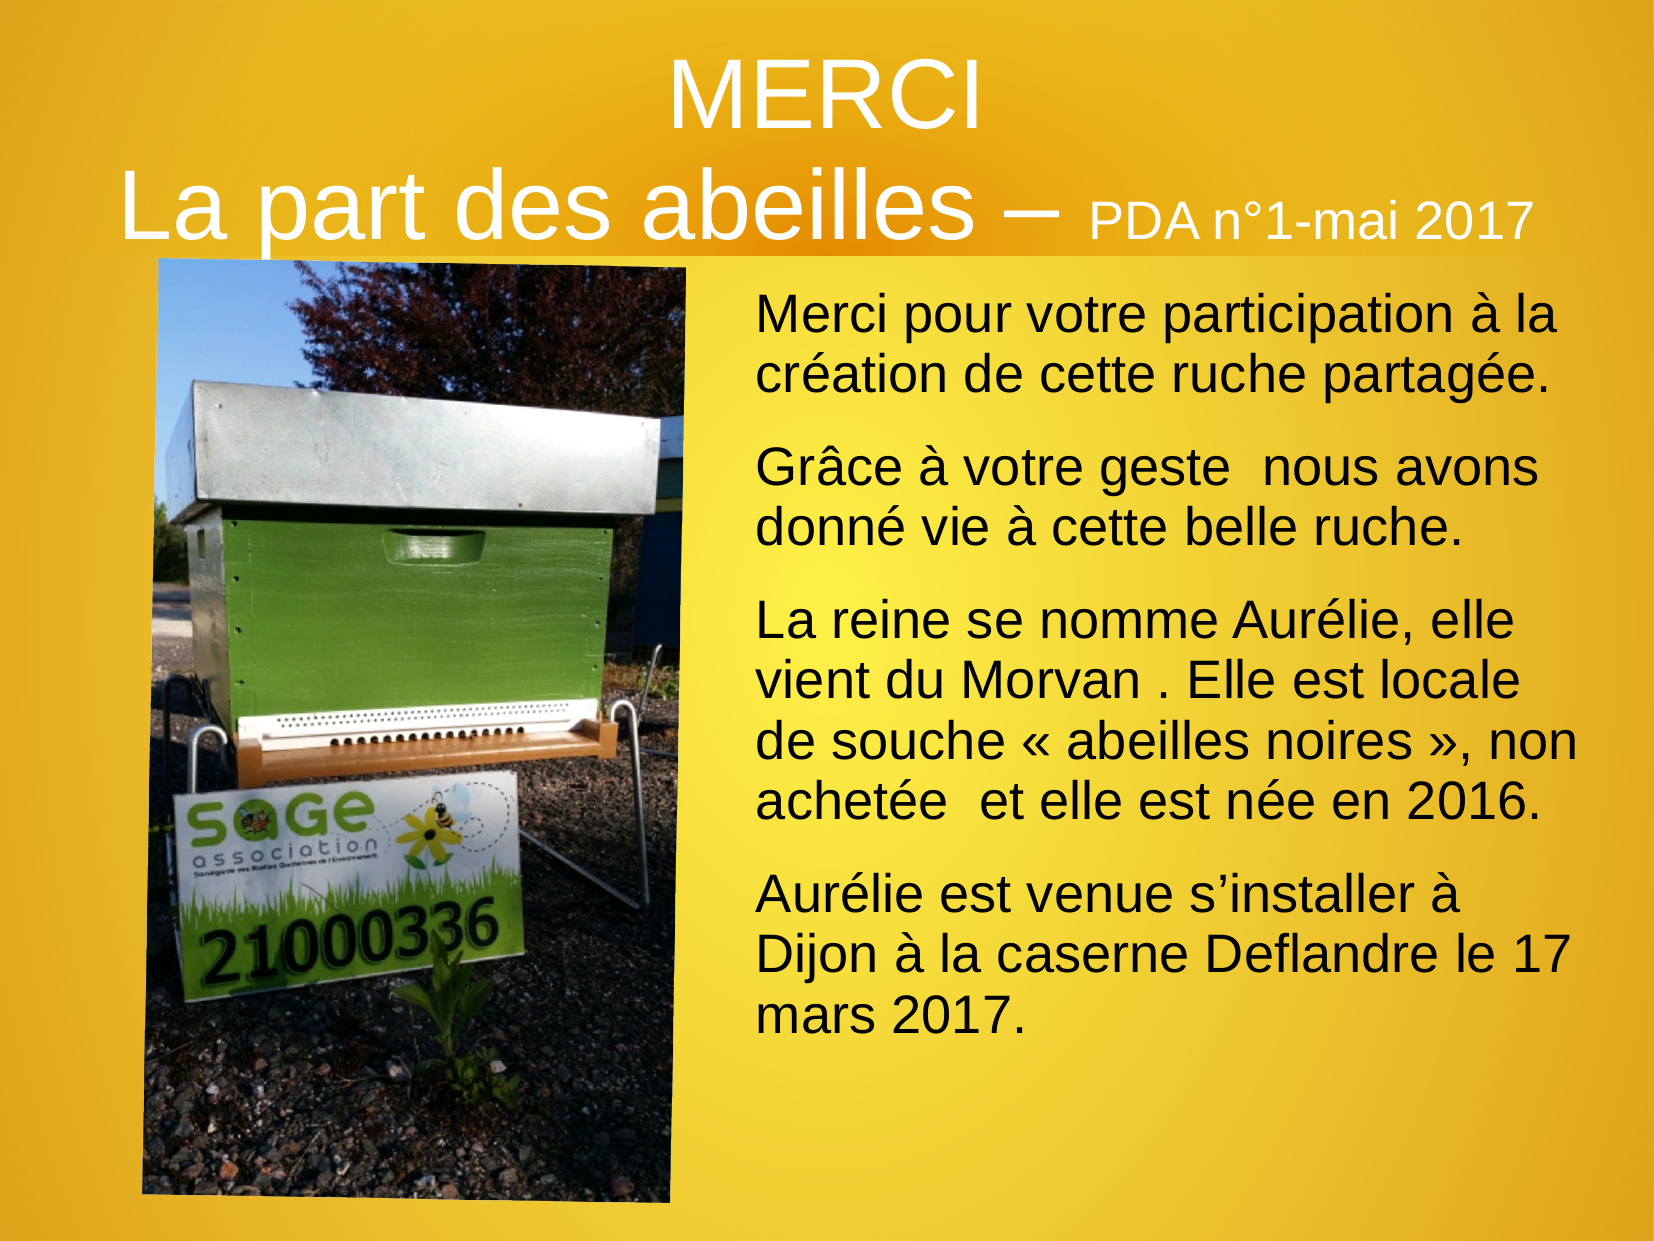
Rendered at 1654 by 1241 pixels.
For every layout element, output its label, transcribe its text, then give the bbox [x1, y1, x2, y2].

picture [141, 258, 686, 1203]
title MERCI La part des abeilles – PDA n°1-mai 2017 [82, 38, 1571, 261]
list Merci pour votre participation à la création de cette ruche partagée. Grâce à votre geste nous avons donné vie à cette belle ruche. La reine se nomme Aurélie, elle vient du Morvan . Elle est locale de souche « abeilles noires », non achetée et elle est née en 2016. Aurélie est venue s’installer à Dijon à la caserne Deflandre le 17 mars 2017. [755, 283, 1583, 1123]
